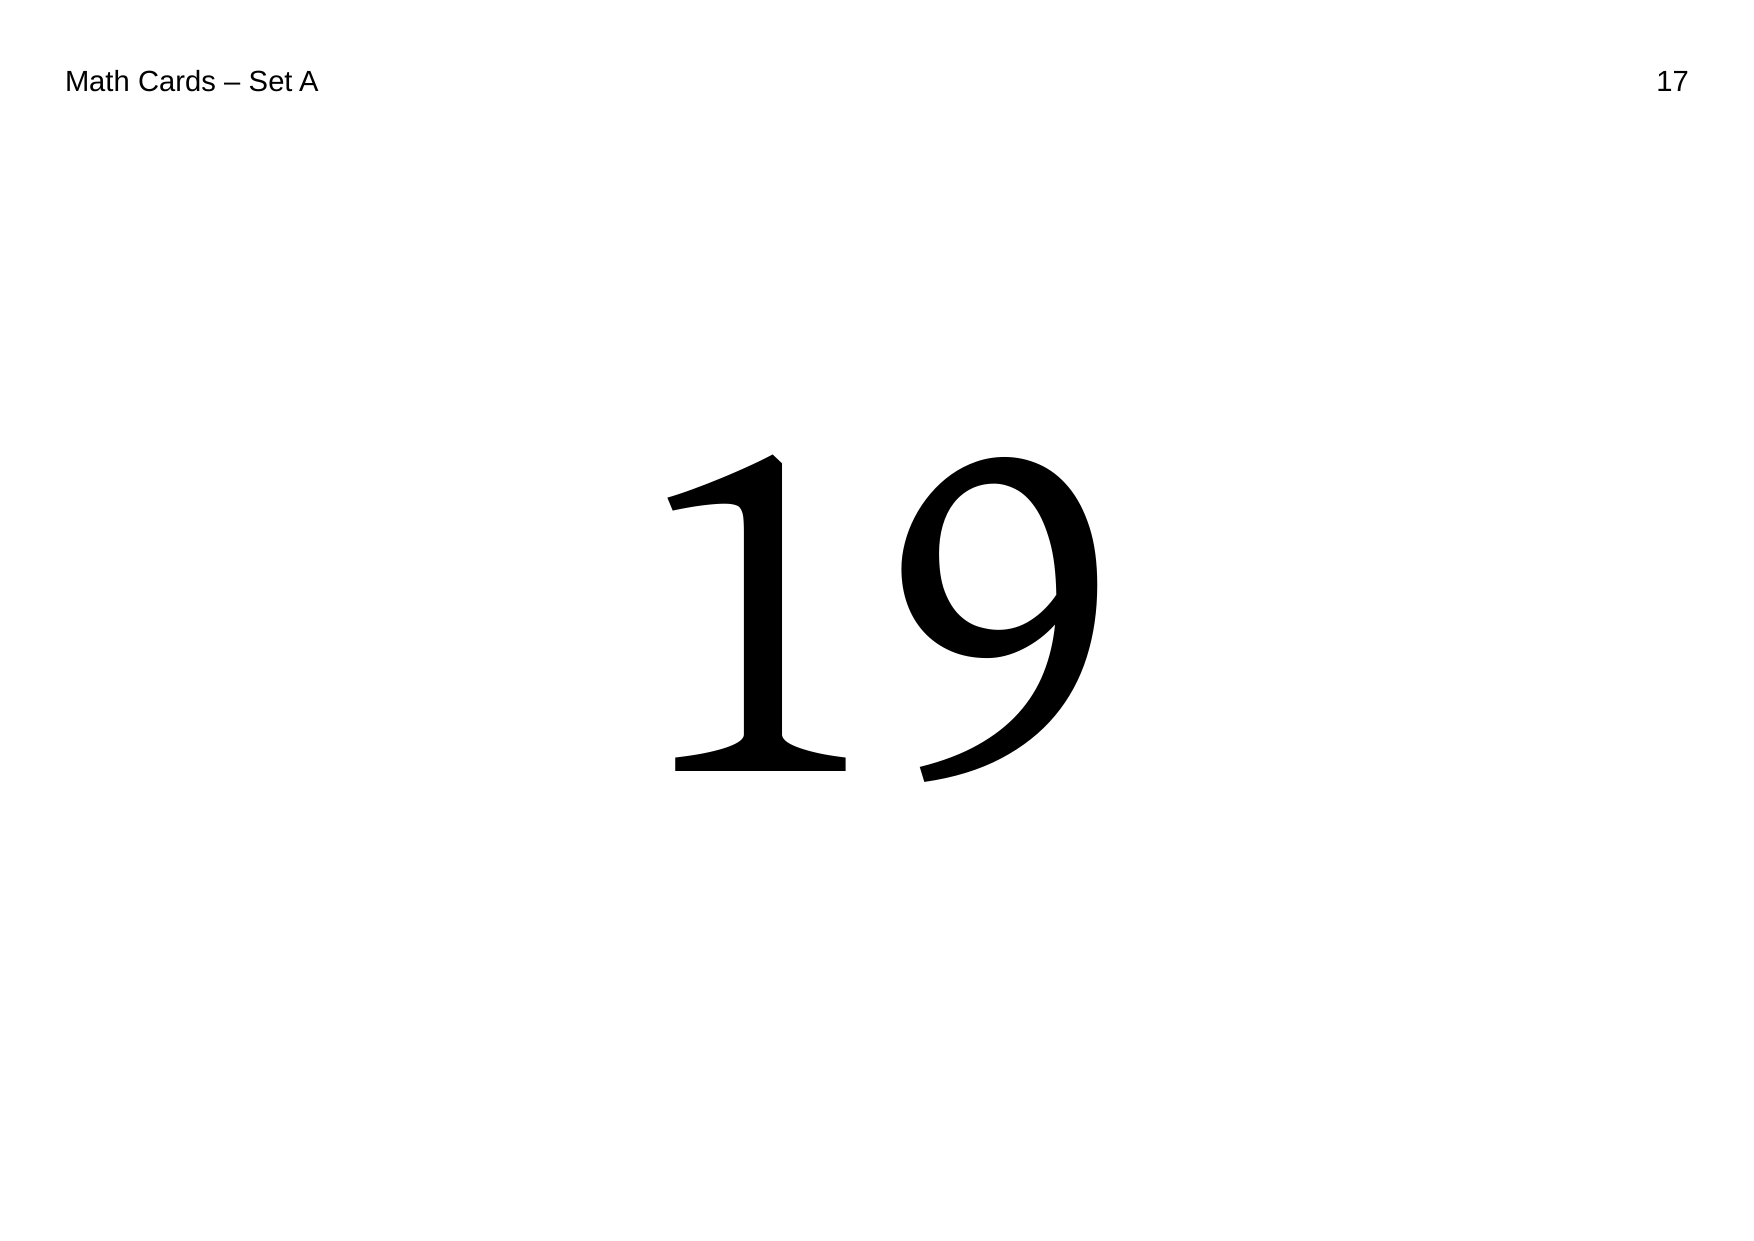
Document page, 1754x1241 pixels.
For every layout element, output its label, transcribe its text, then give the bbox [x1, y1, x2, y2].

text_box 17 [1650, 59, 1695, 104]
text_box 19 [626, 318, 1128, 922]
text_box Math Cards – Set A [59, 59, 326, 104]
